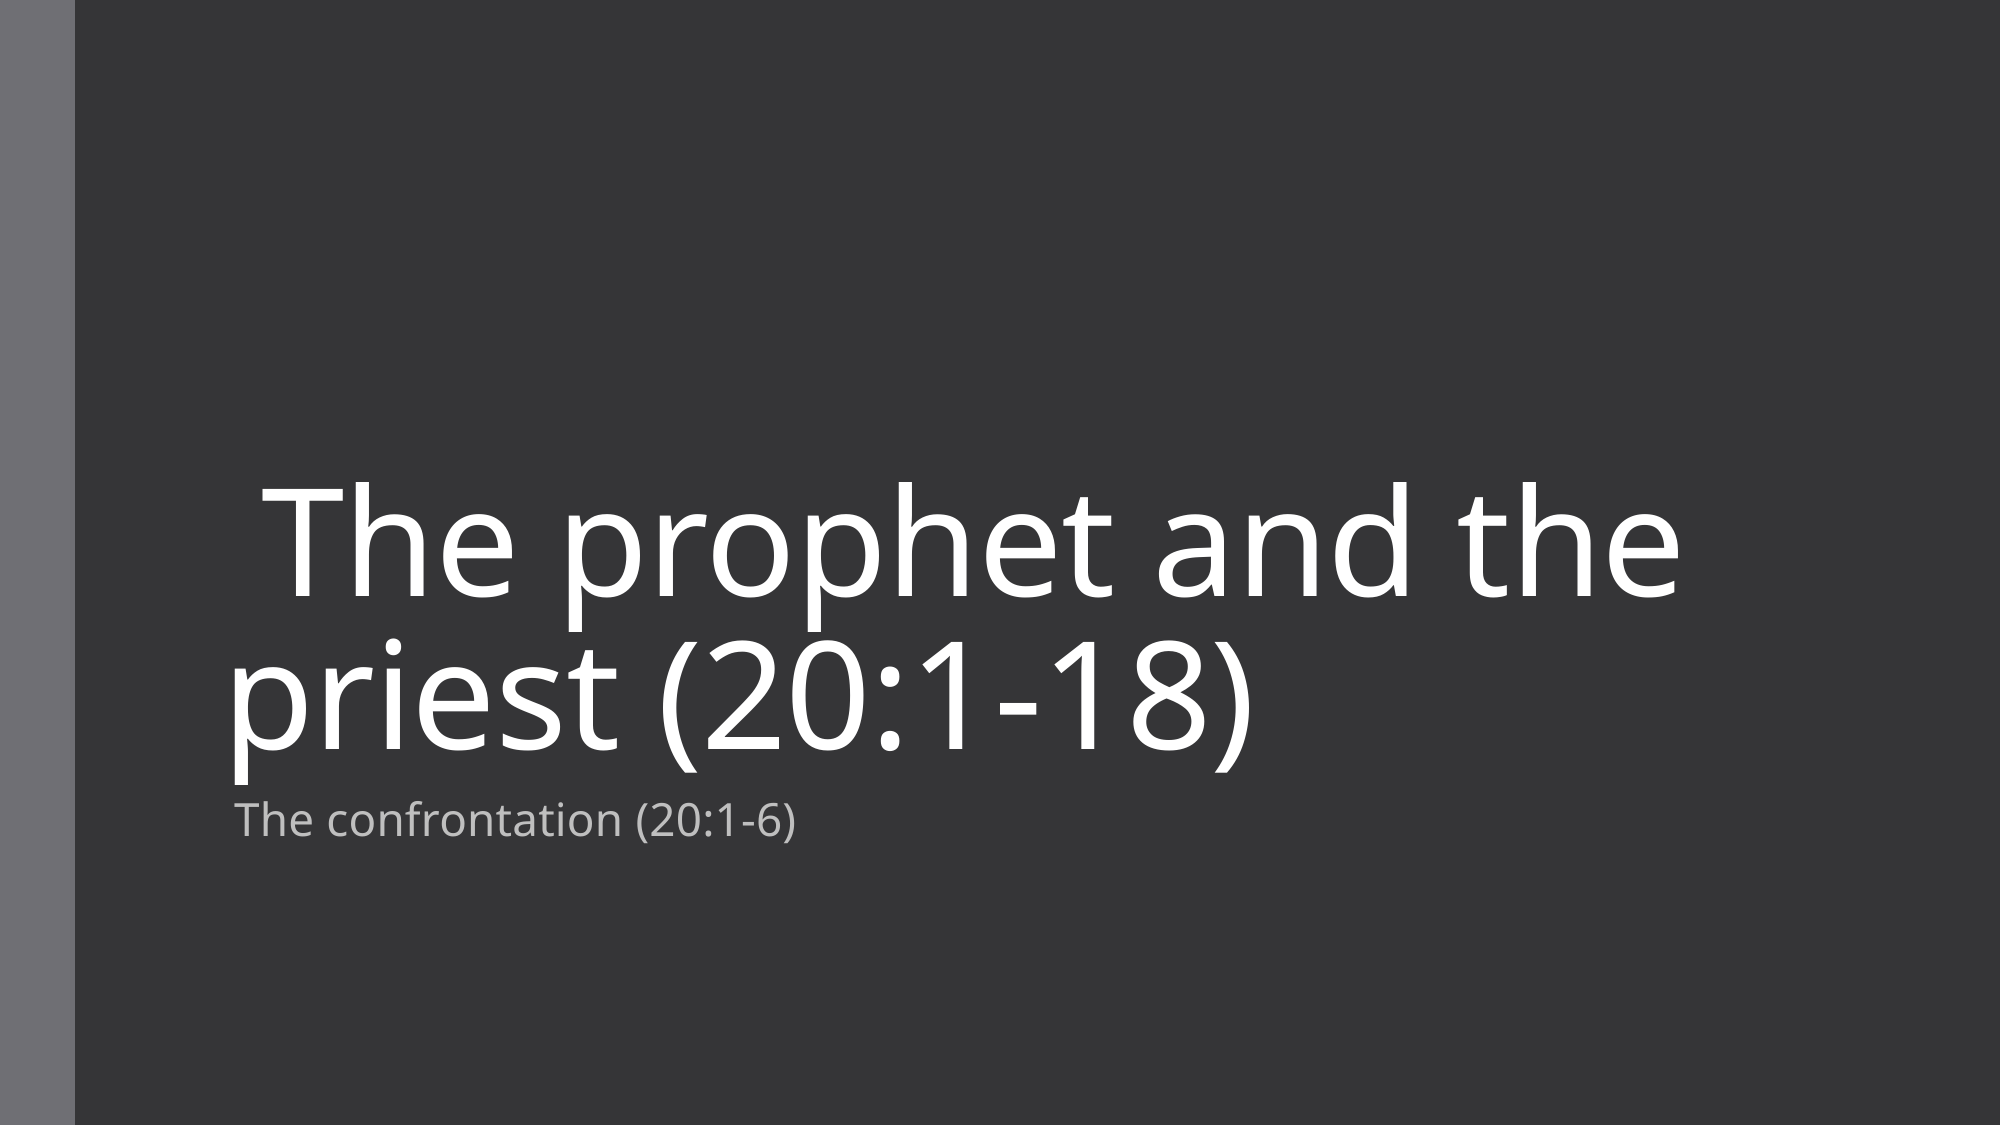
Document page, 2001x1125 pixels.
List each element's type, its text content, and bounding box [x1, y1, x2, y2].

title The prophet and the priest (20:1-18) [206, 124, 1752, 787]
subtitle The confrontation (20:1-6) [206, 787, 1752, 1066]
